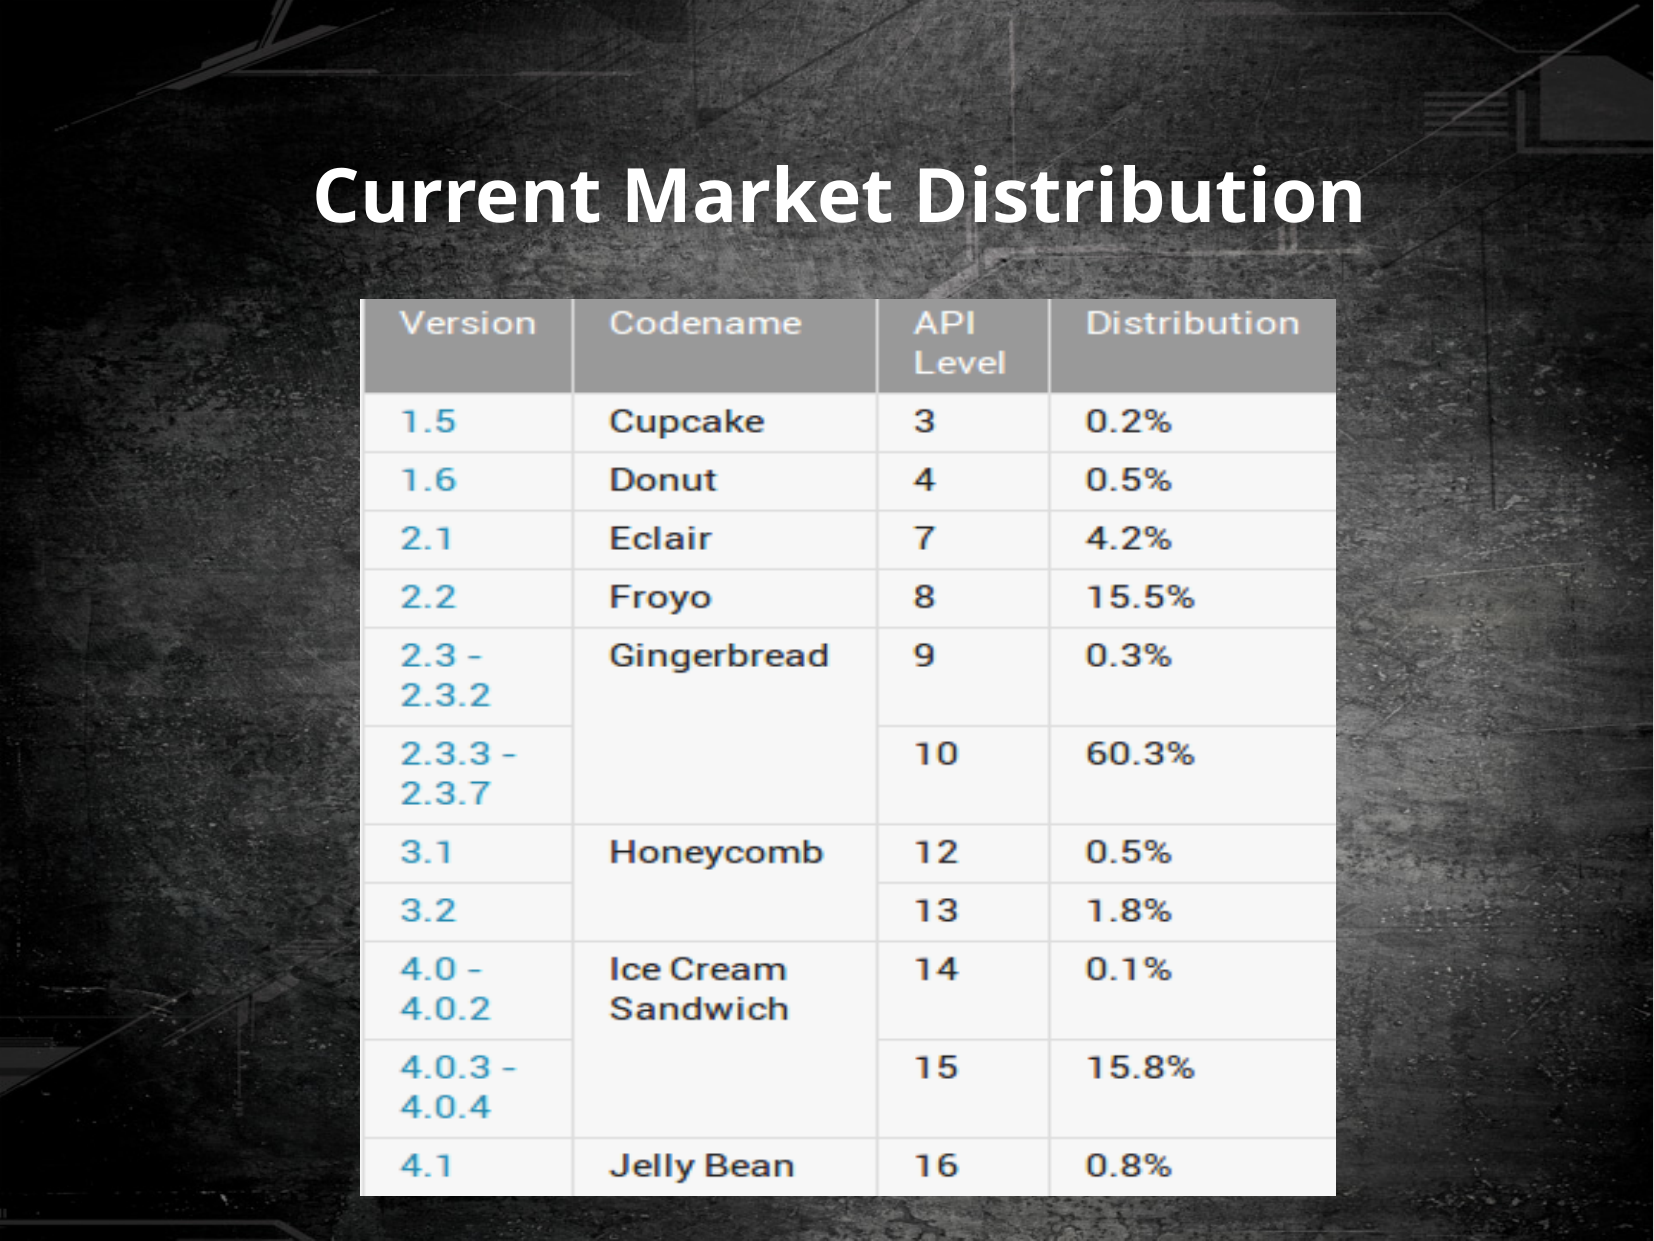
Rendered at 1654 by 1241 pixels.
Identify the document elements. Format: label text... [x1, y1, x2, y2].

picture [0, 0, 1654, 1241]
text_box Current Market Distribution [225, 135, 1456, 255]
